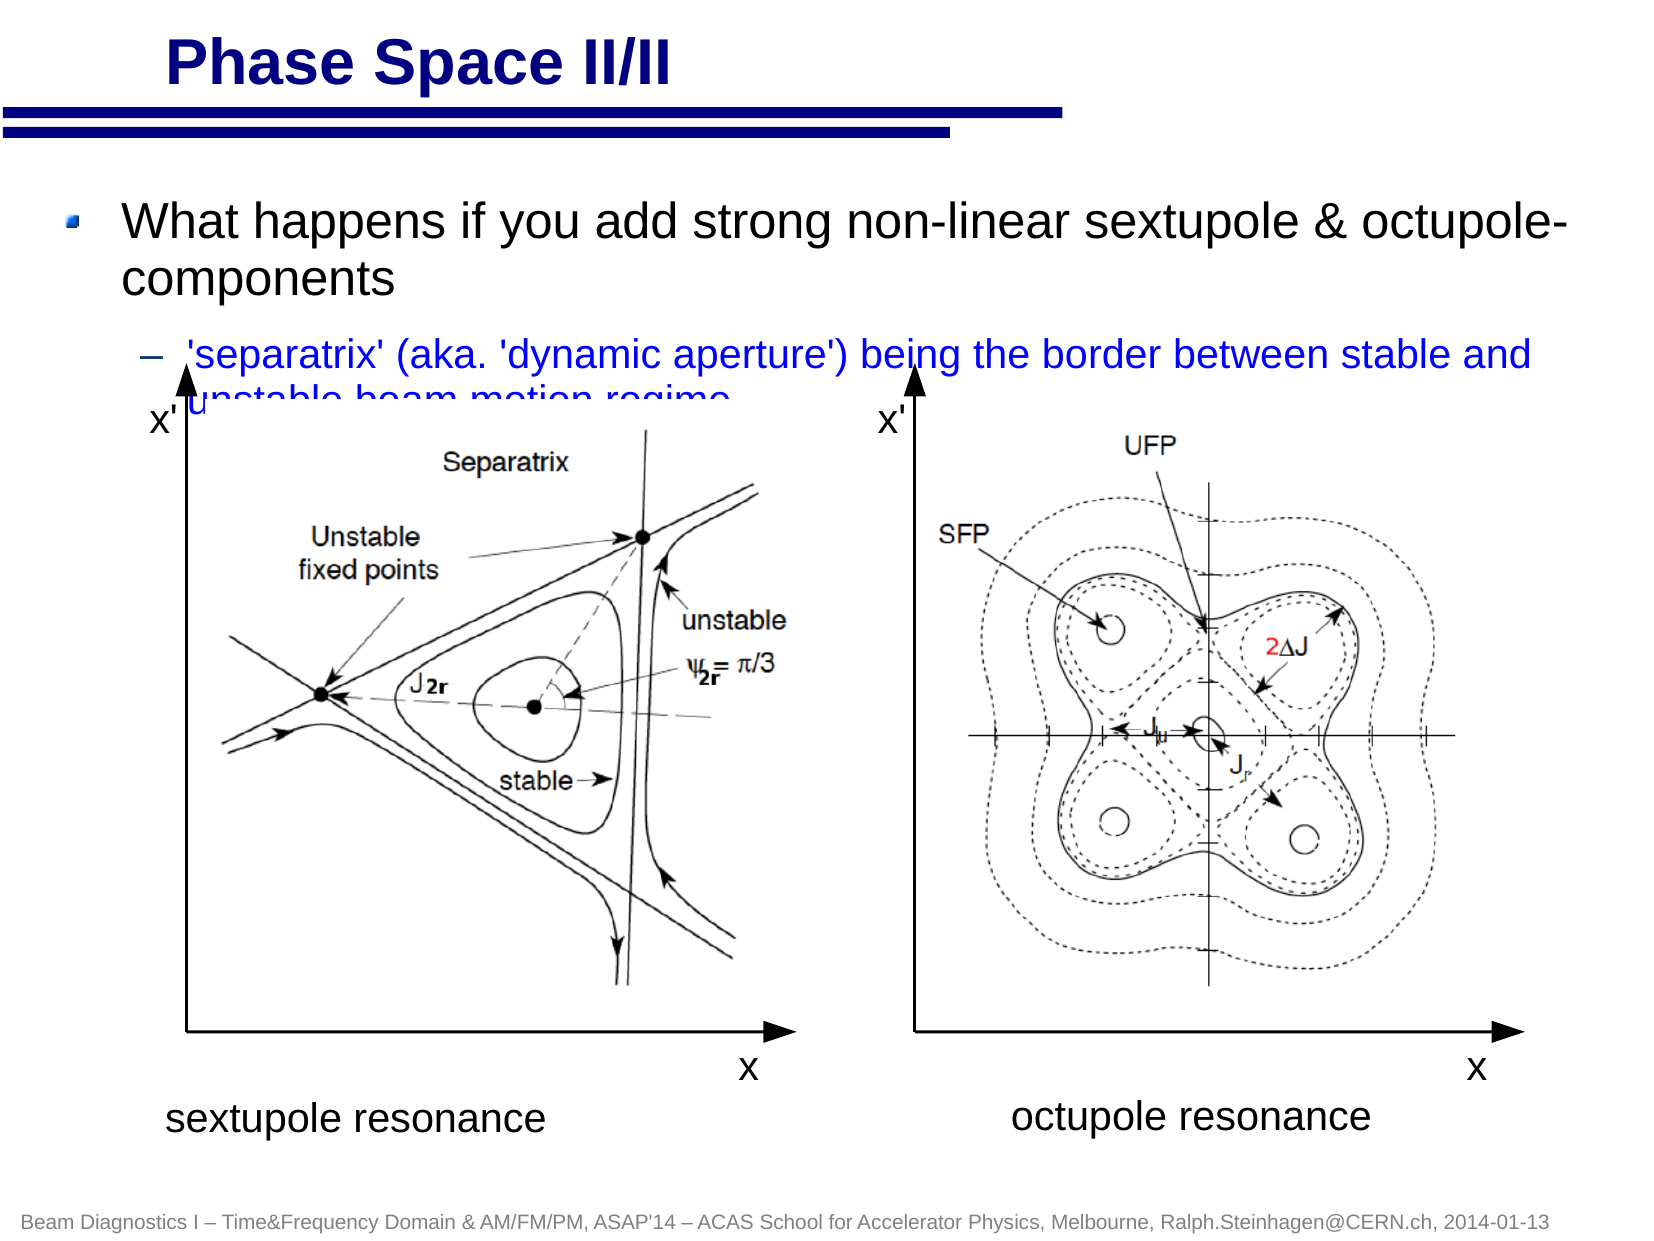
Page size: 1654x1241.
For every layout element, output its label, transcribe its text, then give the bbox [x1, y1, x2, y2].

text_box x' [863, 388, 925, 452]
picture [205, 399, 788, 994]
title Phase Space II/II [165, 0, 1323, 124]
picture [909, 452, 913, 1001]
text_box x' [134, 388, 196, 452]
text_box x [1451, 1035, 1506, 1099]
text_box x [723, 1035, 777, 1099]
text_box sextupole resonance [150, 1087, 564, 1150]
text_box octupole resonance [996, 1085, 1389, 1148]
picture [65, 214, 79, 228]
list What happens if you add strong non-linear sextupole & octupole-components 'separatrix' (aka. 'dynamic aperture') being the border between stable and unstable beam motion regime [96, 152, 1585, 1136]
picture [916, 417, 1477, 1001]
